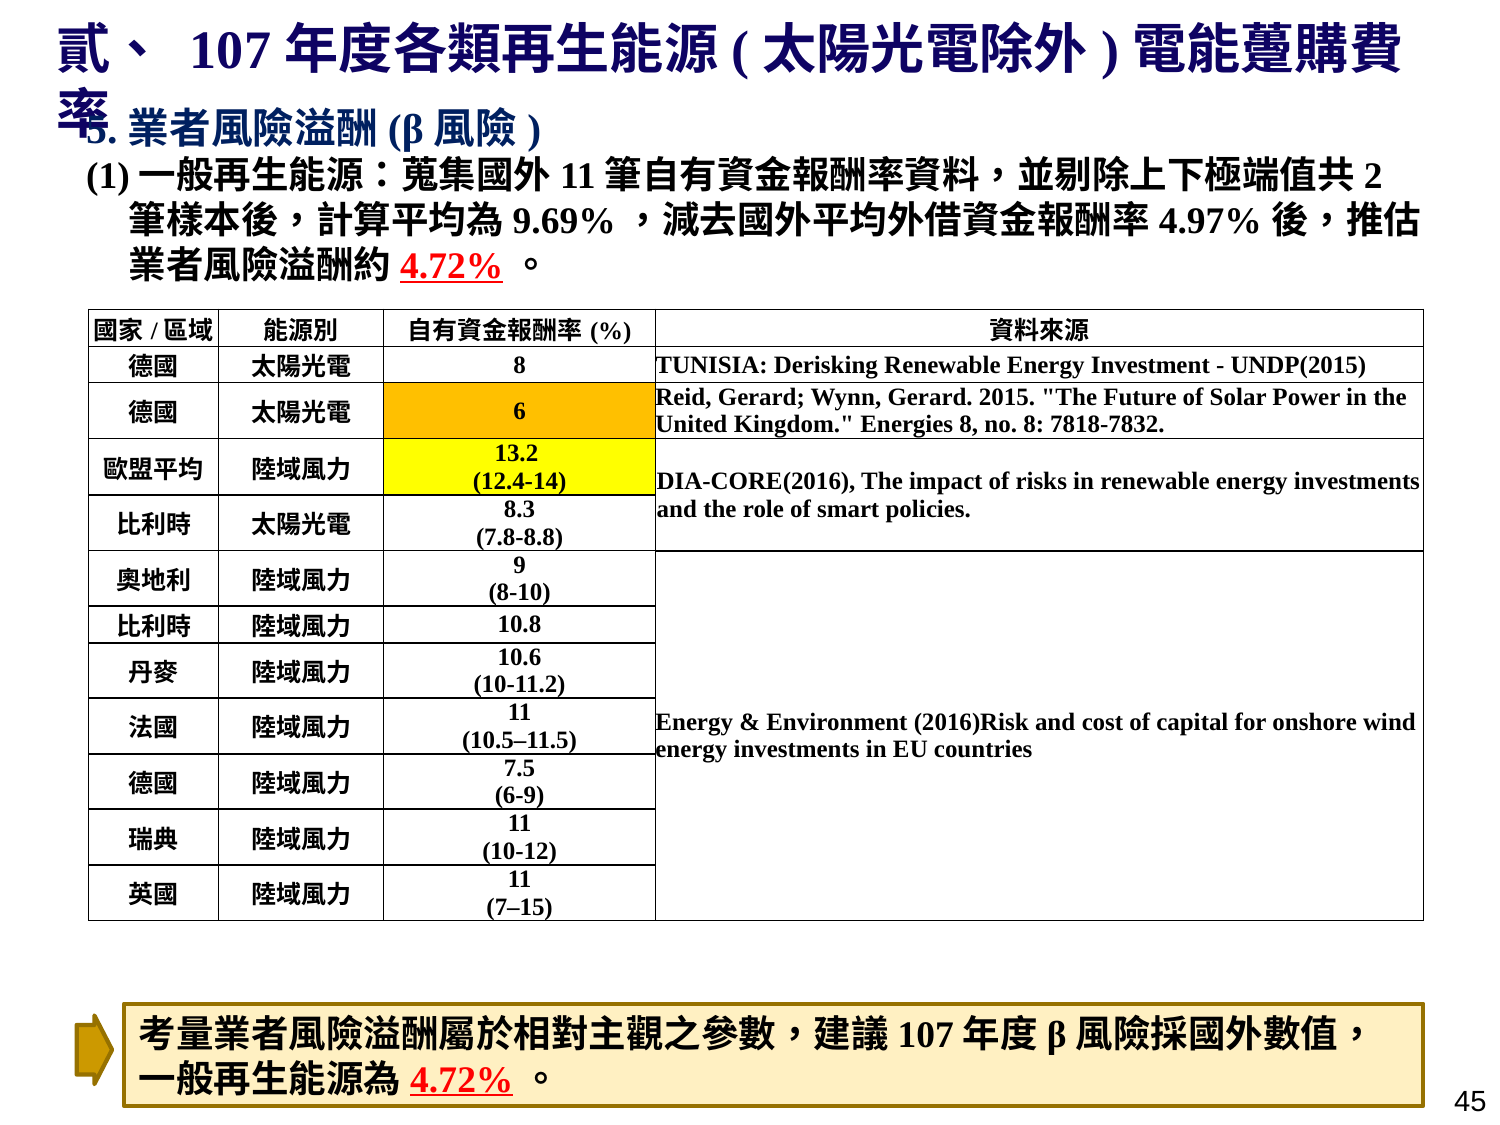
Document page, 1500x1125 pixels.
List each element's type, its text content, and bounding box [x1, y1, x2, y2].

table_cell 10.6 (10-11.2) [384, 644, 655, 697]
text_box 貳、 107年度各類再生能源(太陽光電除外)電能躉購費率 [41, 7, 1459, 90]
table_cell 德國 [89, 347, 218, 382]
table_cell 10.8 [384, 607, 655, 642]
table_cell 11 (7–15) [384, 866, 655, 920]
table_cell 德國 [89, 383, 218, 438]
table_cell 太陽光電 [219, 496, 383, 550]
table_cell 陸域風力 [219, 607, 383, 642]
table_header 自有資金報酬率(%) [384, 310, 655, 346]
table_cell 陸域風力 [219, 439, 383, 494]
table_cell 比利時 [89, 496, 218, 550]
text_box [76, 1015, 113, 1085]
table_cell 陸域風力 [219, 866, 383, 920]
table_cell 太陽光電 [219, 383, 383, 438]
table_cell 瑞典 [89, 810, 218, 864]
table_cell 陸域風力 [219, 551, 383, 605]
table_cell 陸域風力 [219, 699, 383, 753]
table_cell 11 (10.5–11.5) [384, 699, 655, 753]
table_cell 德國 [89, 755, 218, 808]
table_cell 歐盟平均 [89, 439, 218, 494]
table_cell 8 [384, 347, 655, 382]
table_cell 奧地利 [89, 551, 218, 605]
table_cell Energy & Environment (2016)Risk and cost of capital for onshore wind energy investments in EU countries [656, 552, 1423, 920]
table_cell 11 (10-12) [384, 810, 655, 864]
table_cell DIA-CORE(2016), The impact of risks in renewable energy investments and the role of smart policies. [656, 439, 1423, 550]
table_header 資料來源 [656, 310, 1423, 346]
table_header 能源別 [219, 310, 383, 346]
table_cell 13.2 (12.4-14) [384, 439, 655, 494]
table_cell 9 (8-10) [384, 551, 655, 605]
table_cell 陸域風力 [219, 644, 383, 697]
table_cell 陸域風力 [219, 755, 383, 808]
table_cell 8.3 (7.8-8.8) [384, 496, 655, 550]
table_cell 7.5 (6-9) [384, 755, 655, 808]
table_cell TUNISIA: Derisking Renewable Energy Investment - UNDP(2015) [656, 347, 1423, 382]
table_cell 比利時 [89, 607, 218, 642]
text_box 考量業者風險溢酬屬於相對主觀之參數，建議107年度β風險採國外數值，一般再生能源為4.72%。 [124, 1004, 1423, 1106]
table_cell Reid, Gerard; Wynn, Gerard. 2015. "The Future of Solar Power in the United Kingdom." Energies 8, no. 8: 7818-7832. [656, 383, 1423, 438]
table_cell 6 [384, 383, 655, 438]
table_cell 英國 [89, 866, 218, 920]
table_cell 丹麥 [89, 644, 218, 697]
slide_number <編號> [1151, 1074, 1500, 1125]
table_cell 法國 [89, 699, 218, 753]
table_header 國家/區域 [89, 310, 218, 346]
text_box 5.業者風險溢酬(β風險) (1)一般再生能源：蒐集國外11筆自有資金報酬率資料，並剔除上下極端值共2筆樣本後，計算平均為9.69%，減去國外平均外借資金報酬率4.97%後，推估業者風險溢酬約4.72%。 [41, 94, 1438, 295]
table_cell 陸域風力 [219, 810, 383, 864]
table_cell 太陽光電 [219, 347, 383, 382]
